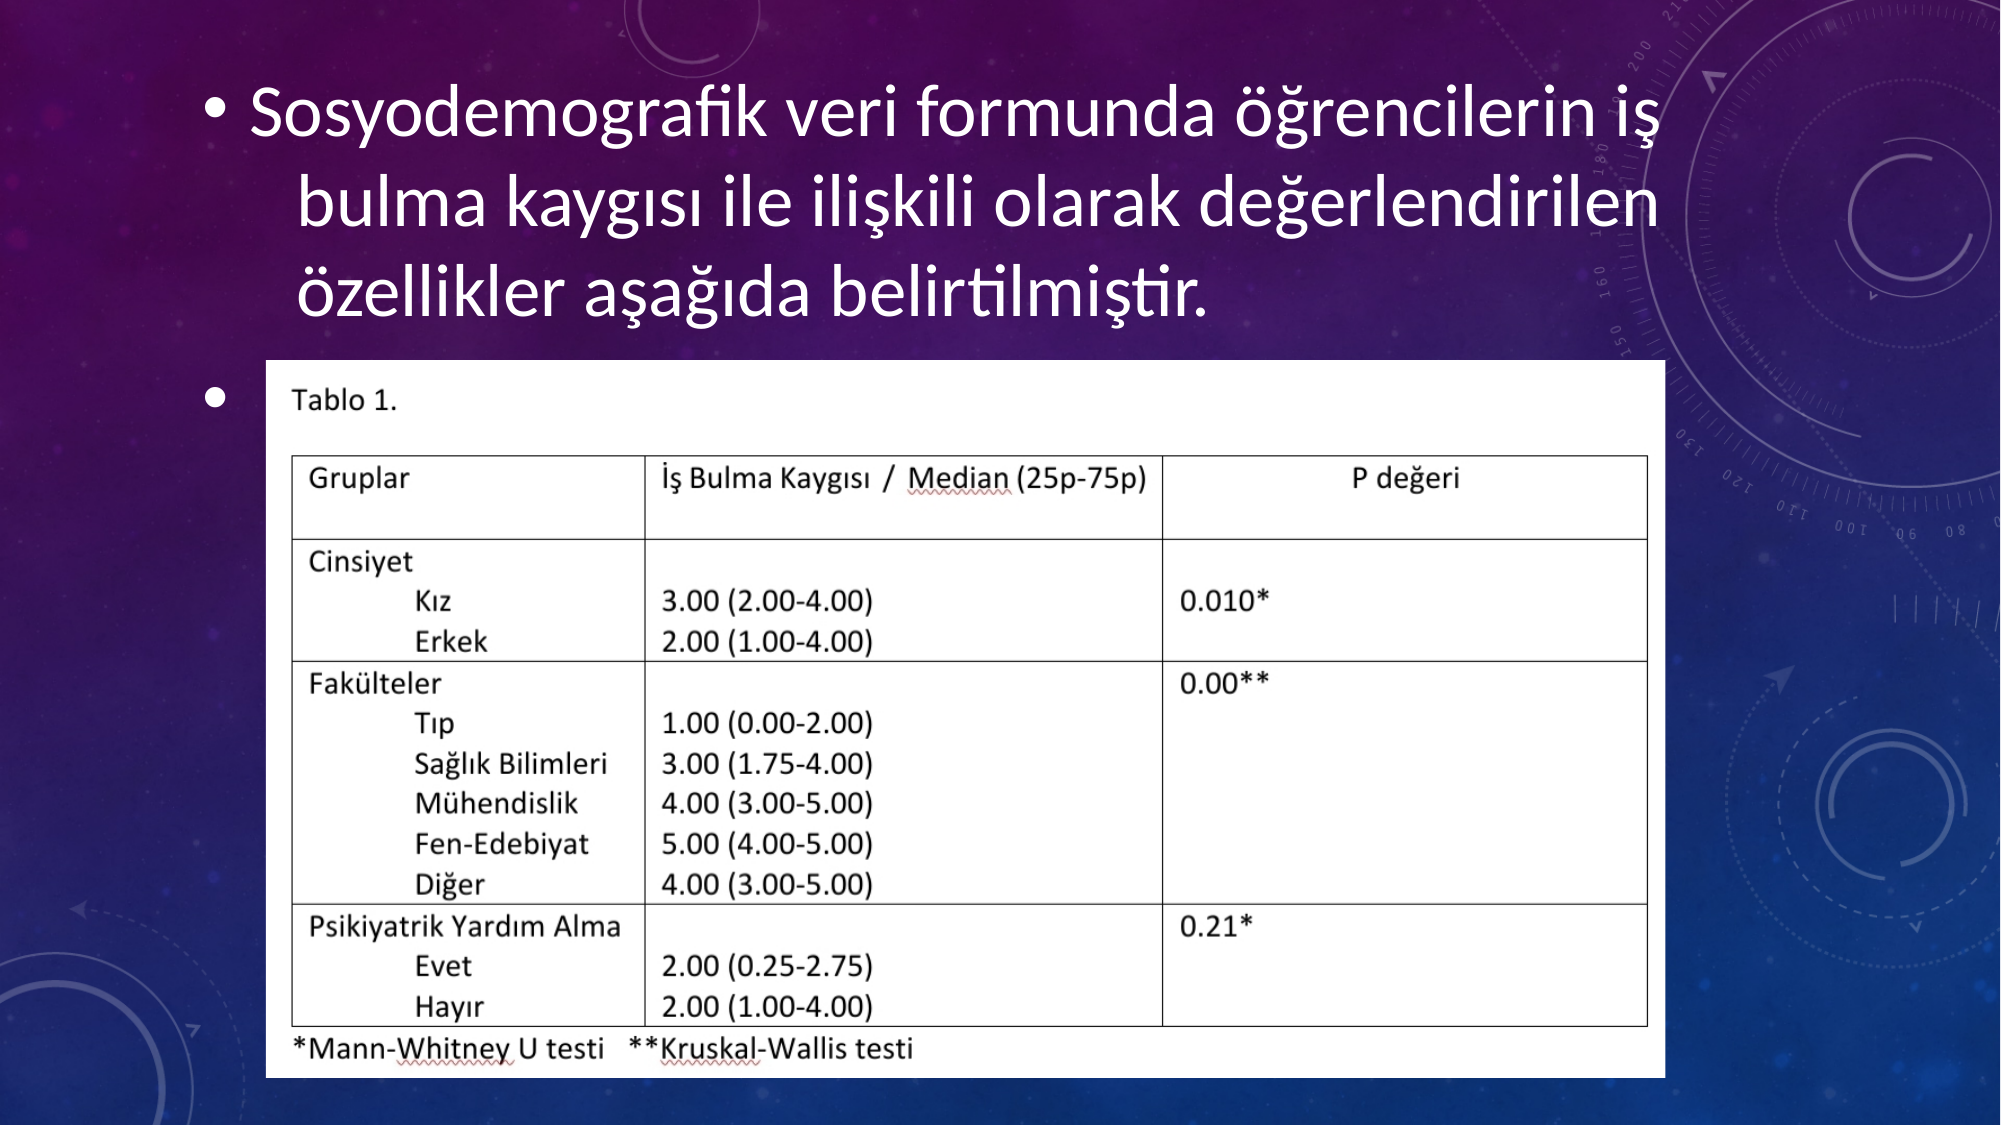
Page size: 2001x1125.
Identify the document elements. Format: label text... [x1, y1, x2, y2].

picture [265, 551, 1666, 1078]
text_box Sosyodemografik veri formunda öğrencilerin iş bulma kaygısı ile ilişkili olarak değerlendirilen özellikler aşağıda belirtilmiştir. [187, 0, 1850, 551]
